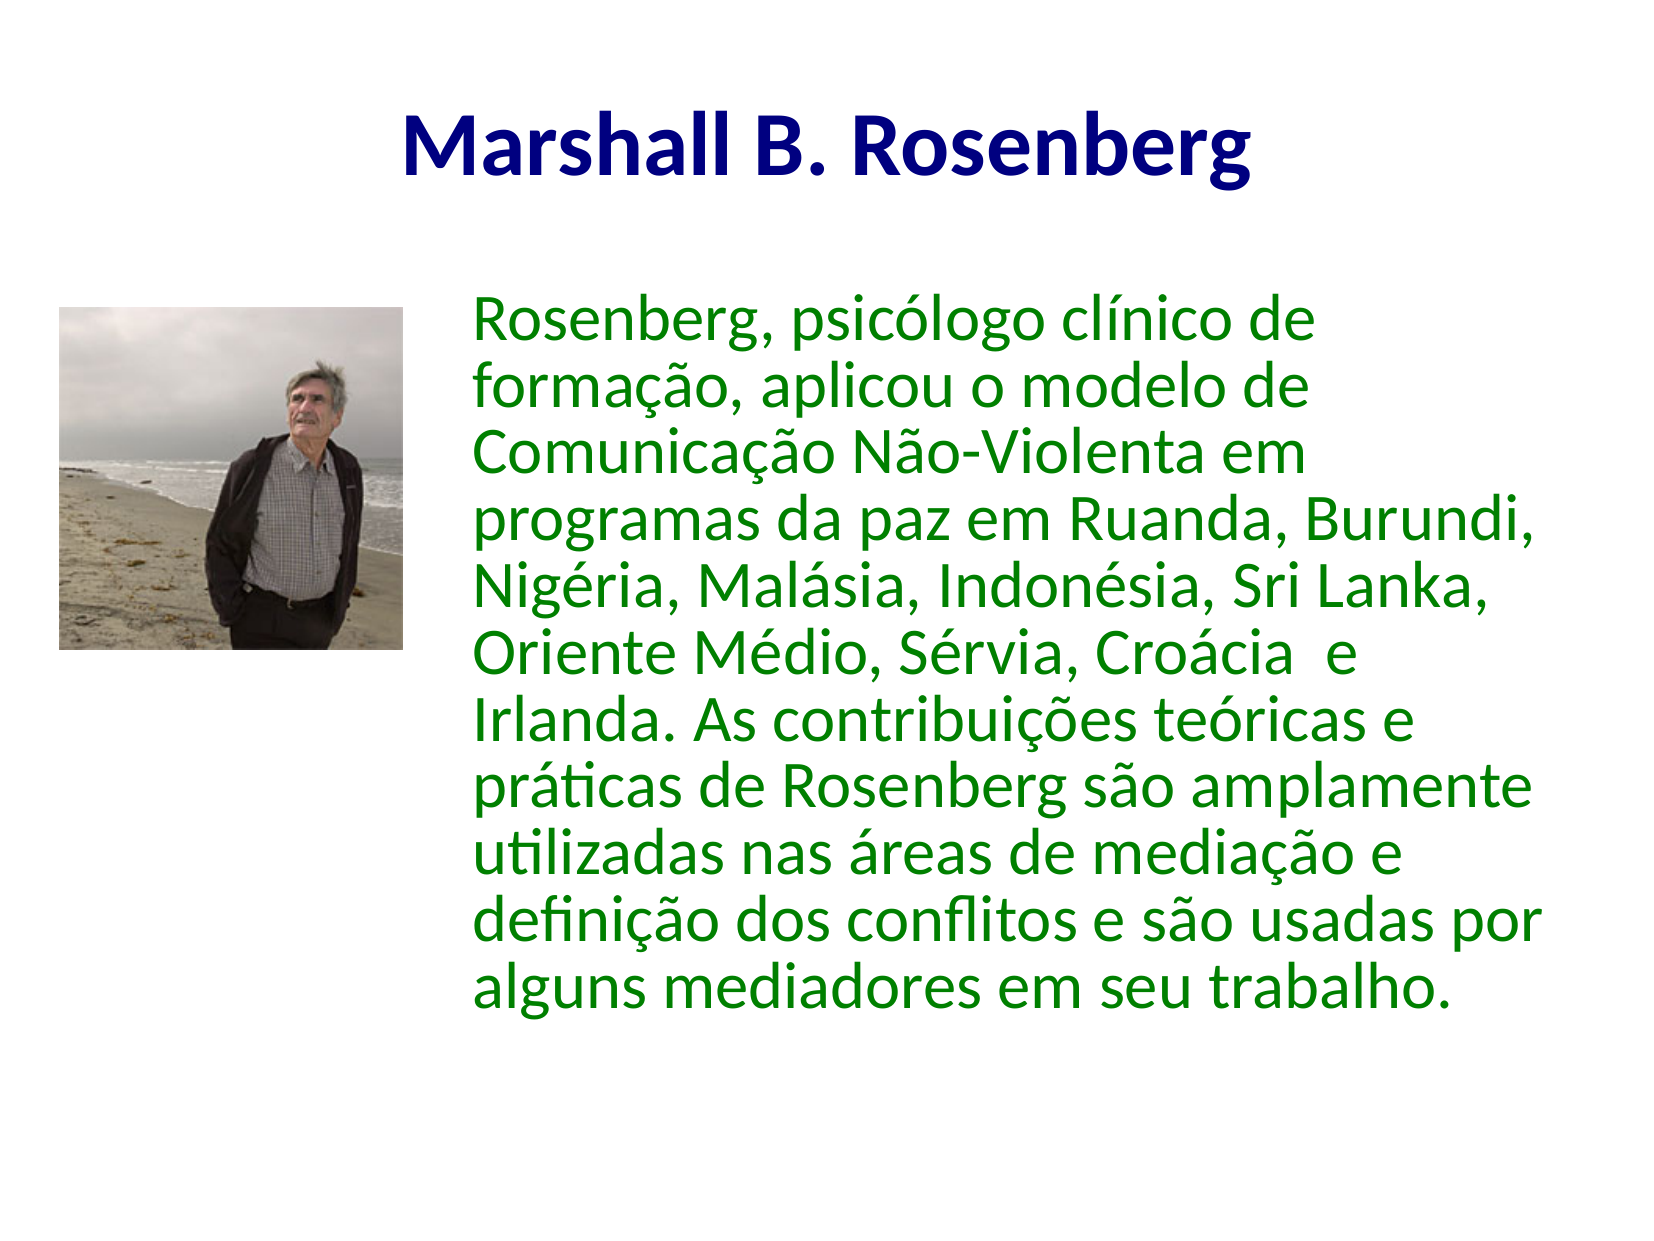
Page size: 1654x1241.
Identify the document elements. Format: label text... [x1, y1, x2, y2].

title Marshall B. Rosenberg [82, 49, 1571, 257]
picture [59, 307, 403, 650]
list Rosenberg, psicólogo clínico de formação, aplicou o modelo de Comunicação Não-Violenta em programas da paz em Ruanda, Burundi, Nigéria, Malásia, Indonésia, Sri Lanka, Oriente Médio, Sérvia, Croácia e Irlanda. As contribuições teóricas e práticas de Rosenberg são amplamente utilizadas nas áreas de mediação e definição dos conflitos e são usadas por alguns mediadores em seu trabalho. [472, 290, 1572, 1109]
